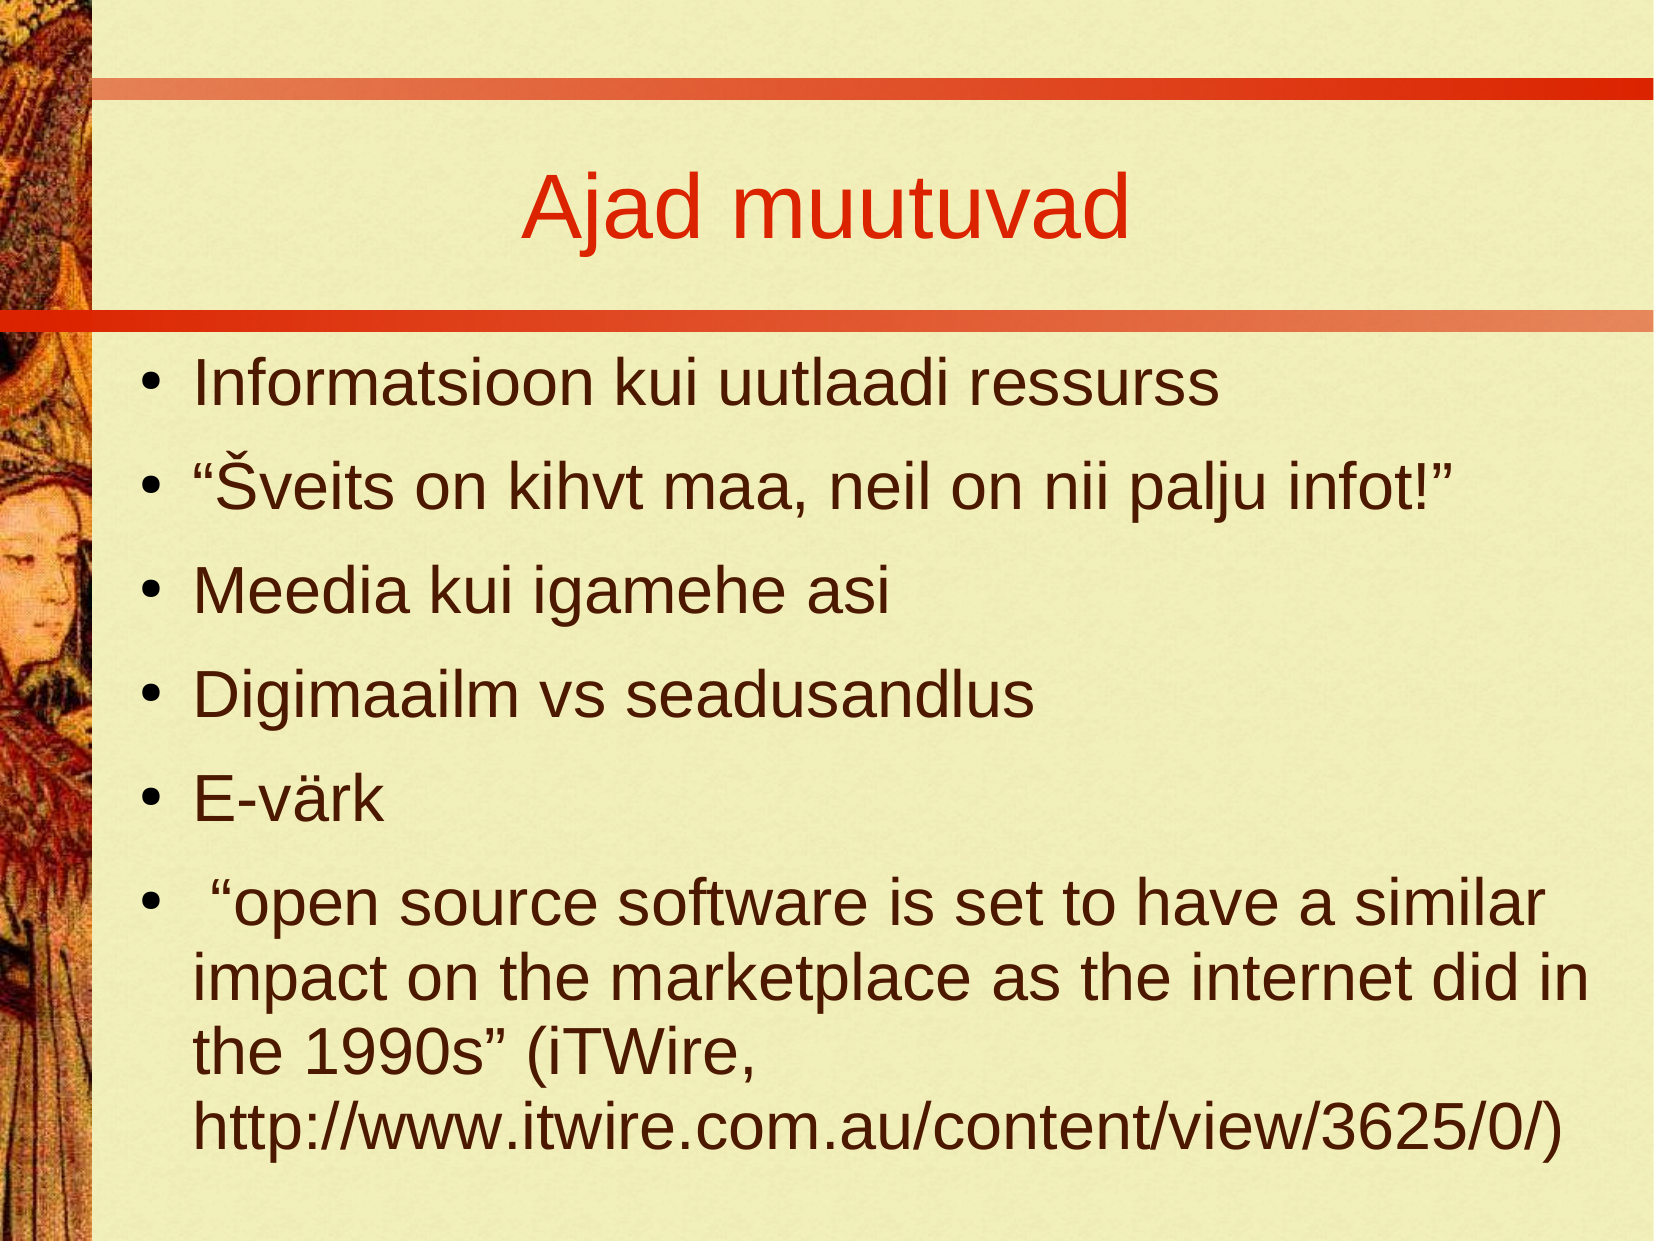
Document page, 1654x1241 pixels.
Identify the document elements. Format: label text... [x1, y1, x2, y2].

picture [0, 332, 1654, 1241]
list Informatsioon kui uutlaadi ressurss “Šveits on kihvt maa, neil on nii palju infot!” Meedia kui igamehe asi Digimaailm vs seadusandlus E-värk “open source software is set to have a similar impact on the marketplace as the internet did in the 1990s” (iTWire, http://www.itwire.com.au/content/view/3625/0/) [121, 344, 1625, 1165]
picture [0, 0, 1654, 310]
title Ajad muutuvad [121, 102, 1534, 311]
